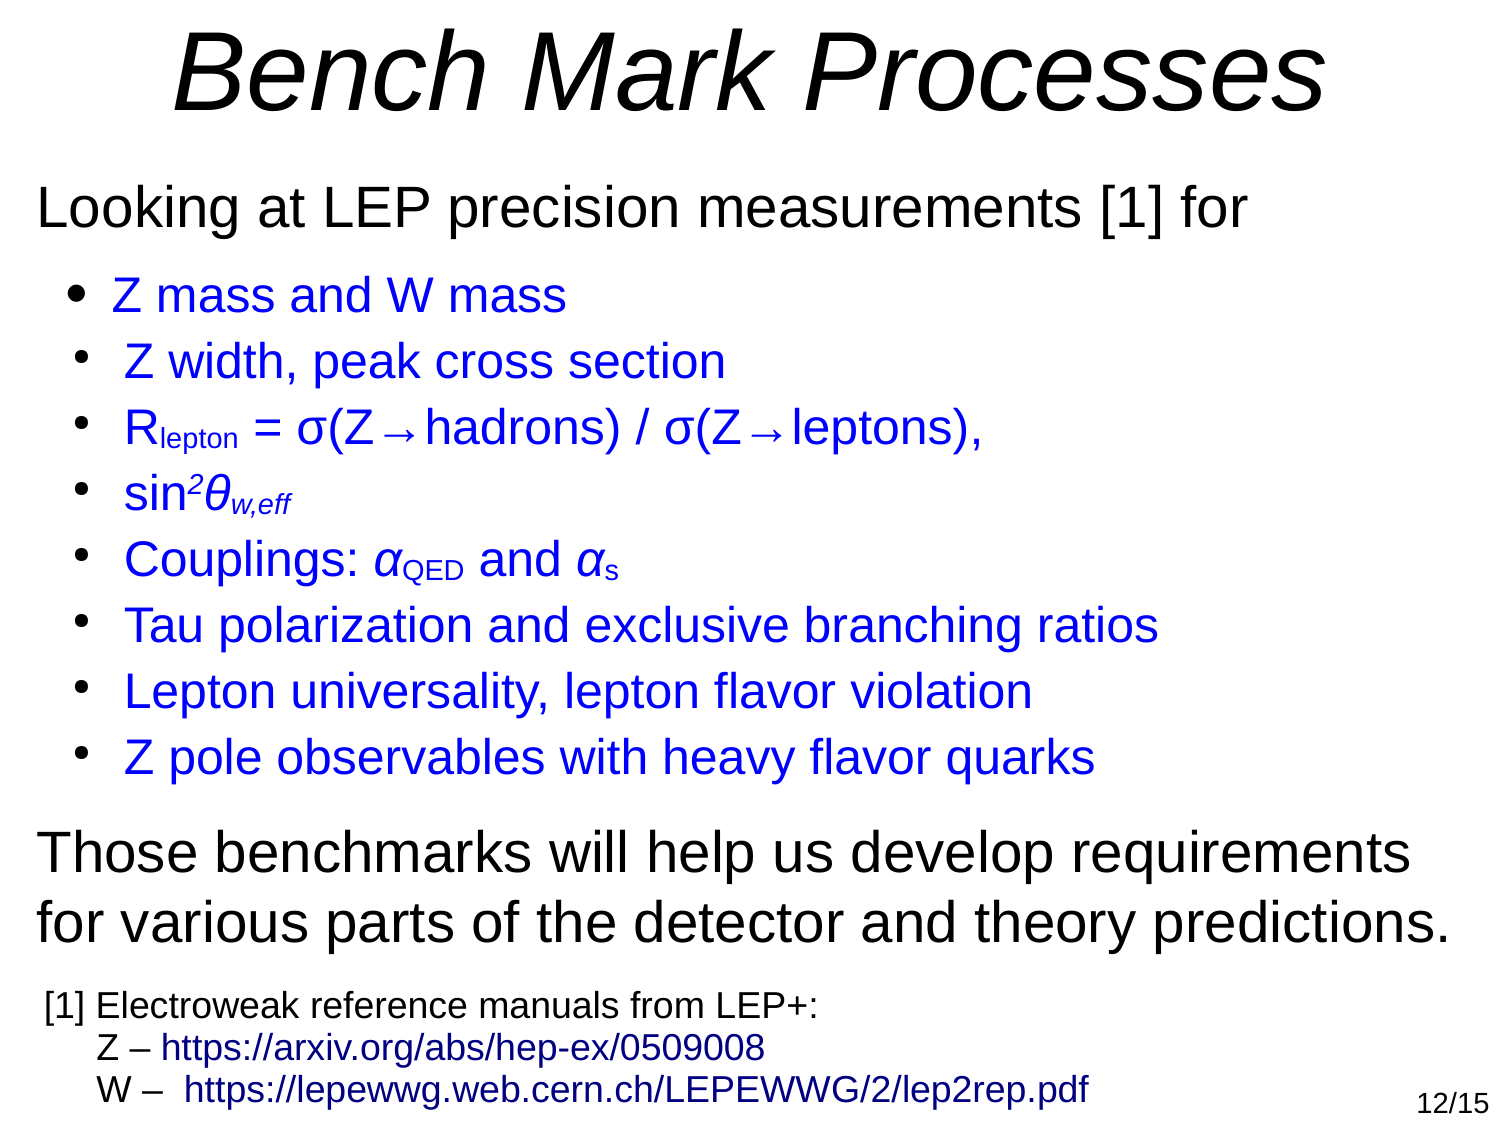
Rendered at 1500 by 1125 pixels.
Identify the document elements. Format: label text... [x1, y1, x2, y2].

title Bench Mark Processes [0, 0, 1500, 160]
list Looking at LEP precision measurements [1] for Z mass and W mass Z width, peak cross section Rlepton = σ(Z→hadrons) / σ(Z→leptons), sin2θw,eff Couplings: αQED and αs Tau polarization and exclusive branching ratios Lepton universality, lepton flavor violation Z pole observables with heavy flavor quarks Those benchmarks will help us develop requirements for various parts of the detector and theory predictions. [36, 168, 1462, 1089]
text_box [1] Electroweak reference manuals from LEP+: Z – https://arxiv.org/abs/hep-ex/0509008 W – https://lepewwg.web.cern.ch/LEPEWWG/2/lep2rep.pdf [28, 976, 1351, 1118]
